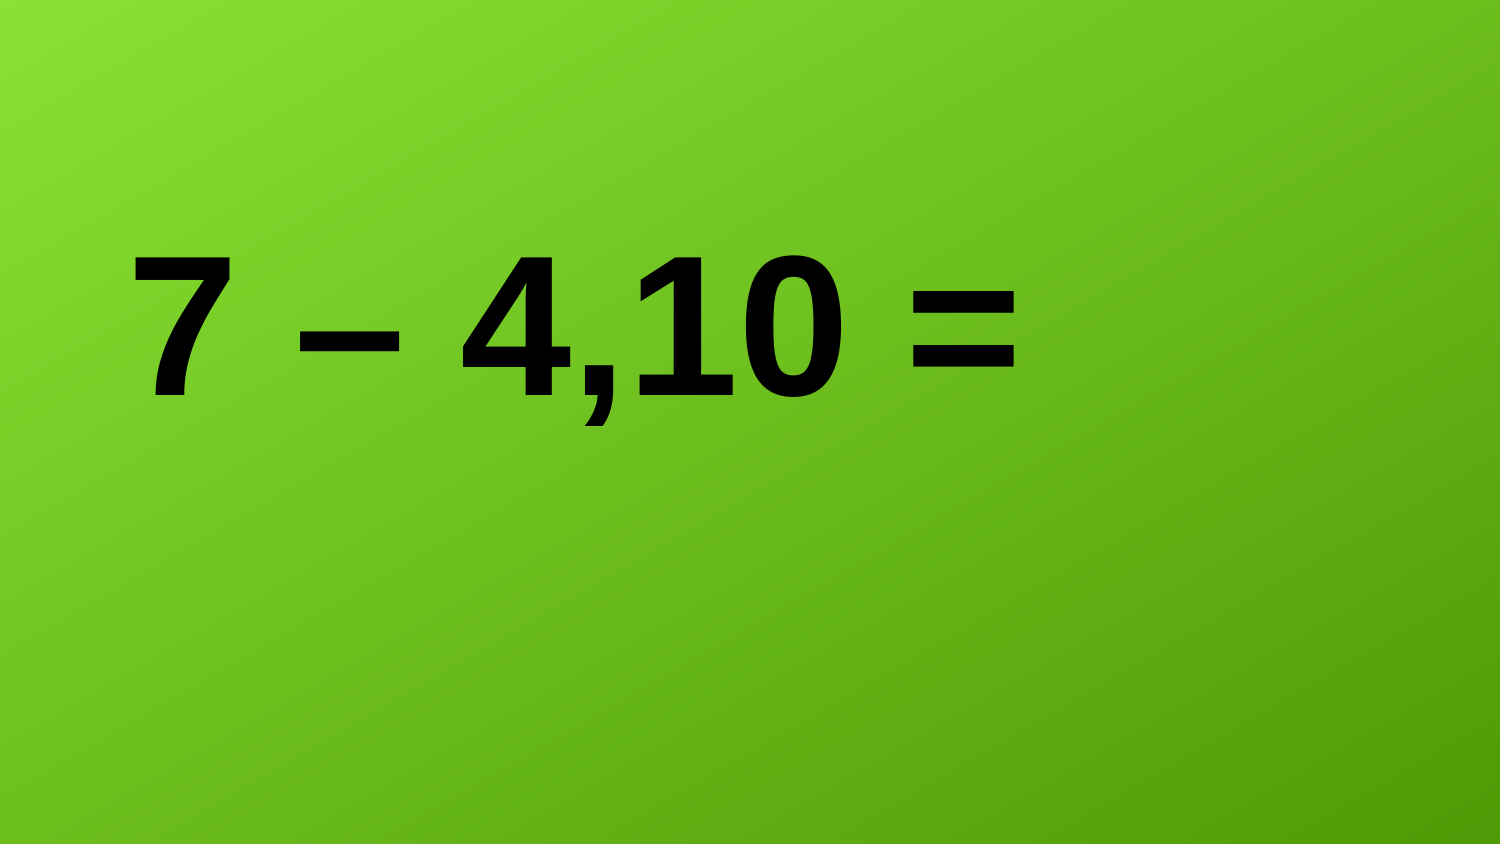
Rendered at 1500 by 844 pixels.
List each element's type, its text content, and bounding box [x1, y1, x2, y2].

title 7 – 4,10 = [112, 259, 1388, 450]
